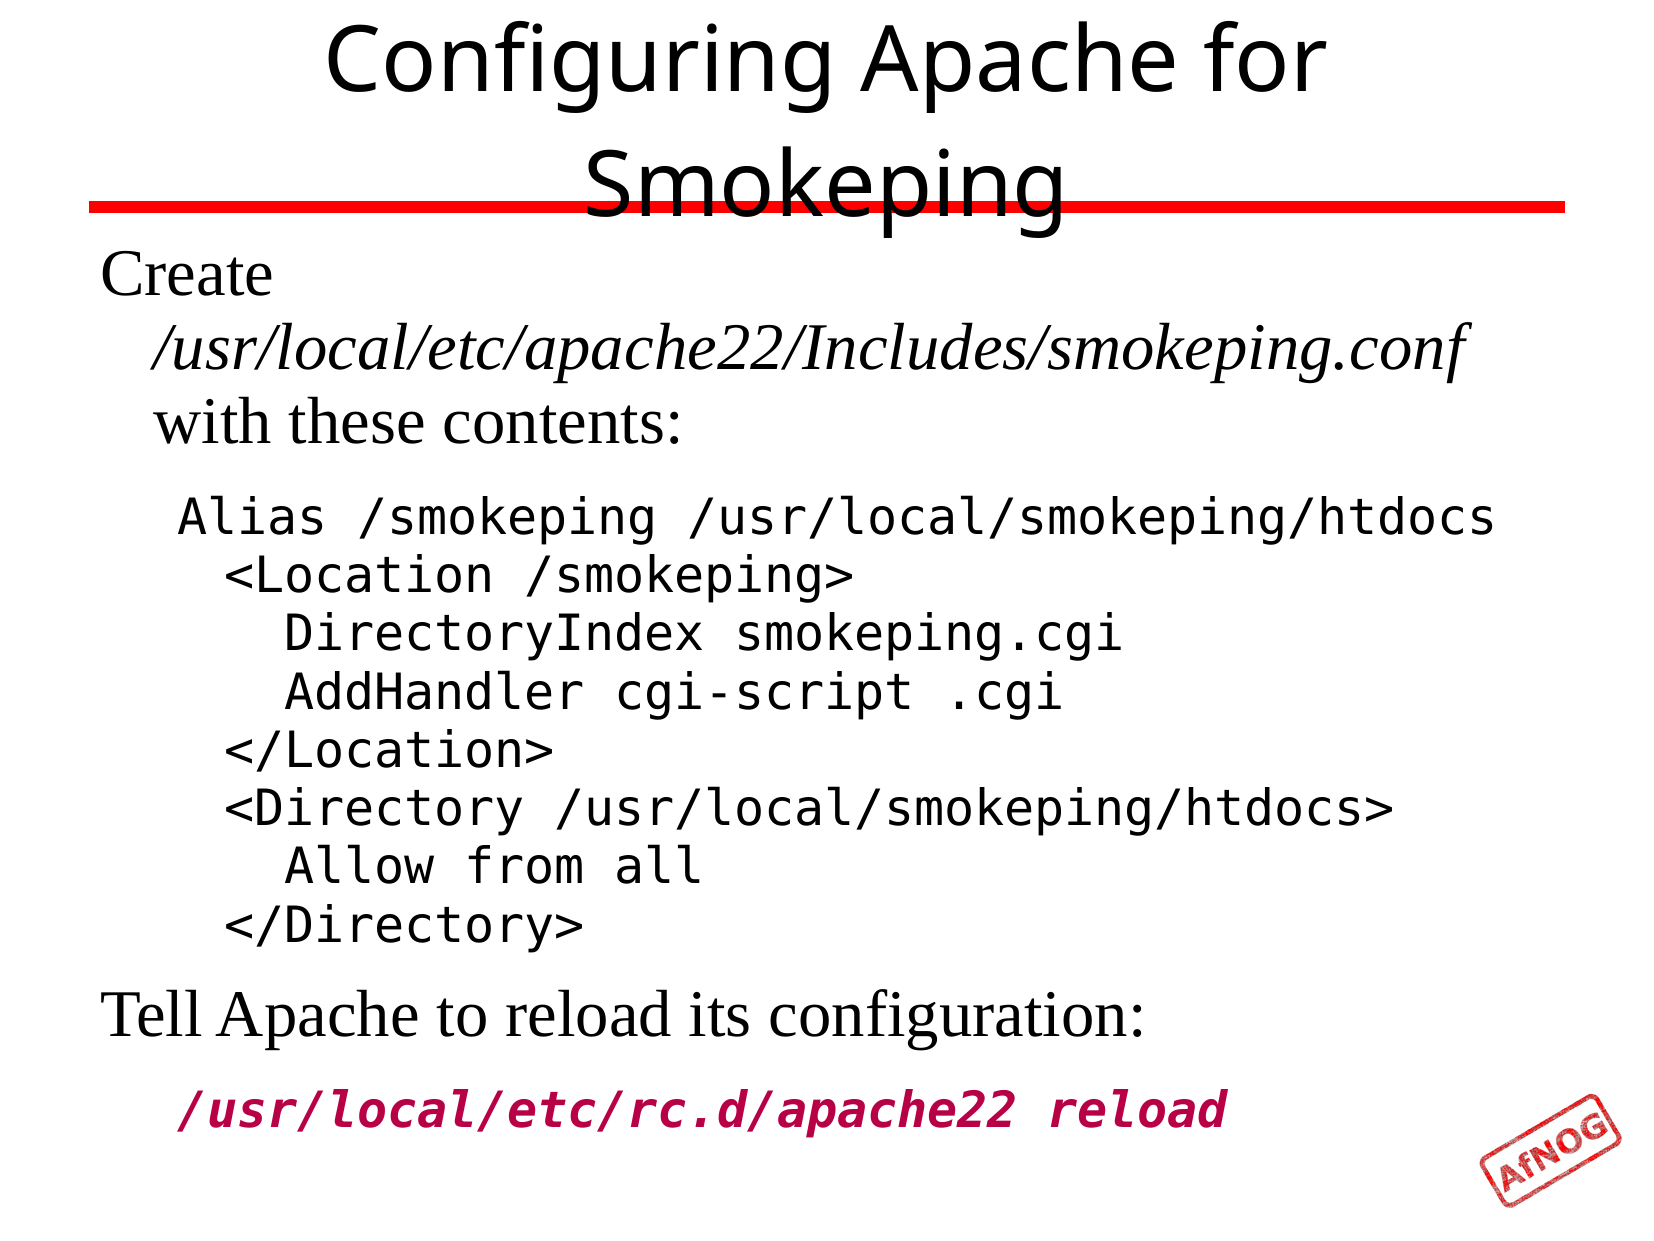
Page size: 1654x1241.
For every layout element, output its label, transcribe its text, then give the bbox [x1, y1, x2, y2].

list Create /usr/local/etc/apache22/Includes/smokeping.conf with these contents: Alias /smokeping /usr/local/smokeping/htdocs <Location /smokeping> DirectoryIndex smokeping.cgi AddHandler cgi-script .cgi </Location> <Directory /usr/local/smokeping/htdocs> Allow from all </Directory> Tell Apache to reload its configuration: /usr/local/etc/rc.d/apache22 reload [82, 236, 1571, 1140]
title Configuring Apache for Smokeping [88, 29, 1565, 207]
picture [1476, 1090, 1625, 1211]
